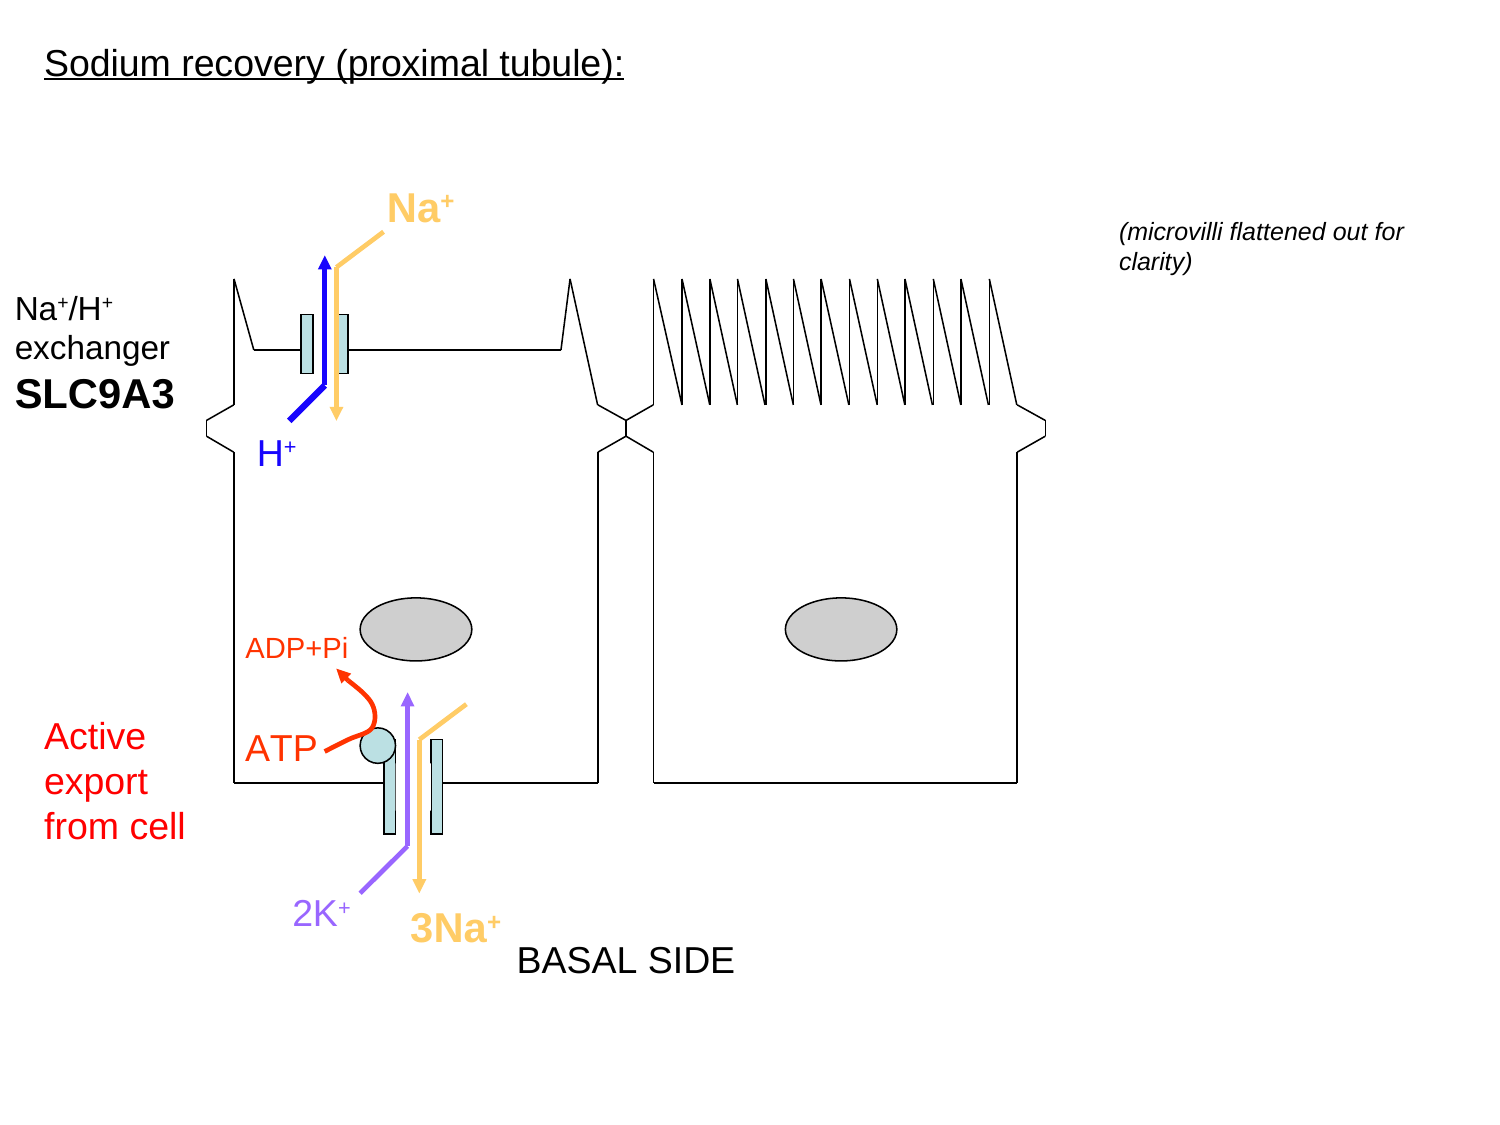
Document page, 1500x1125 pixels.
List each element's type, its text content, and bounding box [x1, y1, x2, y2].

text_box Na+/H+ exchanger SLC9A3 [0, 278, 219, 425]
text_box [339, 314, 349, 374]
text_box ATP [230, 716, 349, 777]
text_box 2K+ [277, 881, 373, 942]
text_box [301, 314, 322, 374]
text_box [422, 739, 443, 835]
text_box [410, 763, 417, 811]
text_box H+ [242, 420, 326, 482]
text_box (microvilli flattened out for clarity) [1104, 207, 1424, 284]
text_box [360, 727, 405, 835]
text_box BASAL SIDE [501, 928, 1070, 990]
text_box 3Na+ [395, 893, 526, 959]
text_box Sodium recovery (proximal tubule): [29, 30, 810, 92]
text_box Active export from cell [29, 704, 219, 855]
text_box [362, 597, 472, 661]
text_box [327, 326, 334, 362]
text_box Na+ [372, 172, 491, 239]
text_box ADP+Pi [230, 621, 364, 672]
text_box [785, 597, 897, 661]
